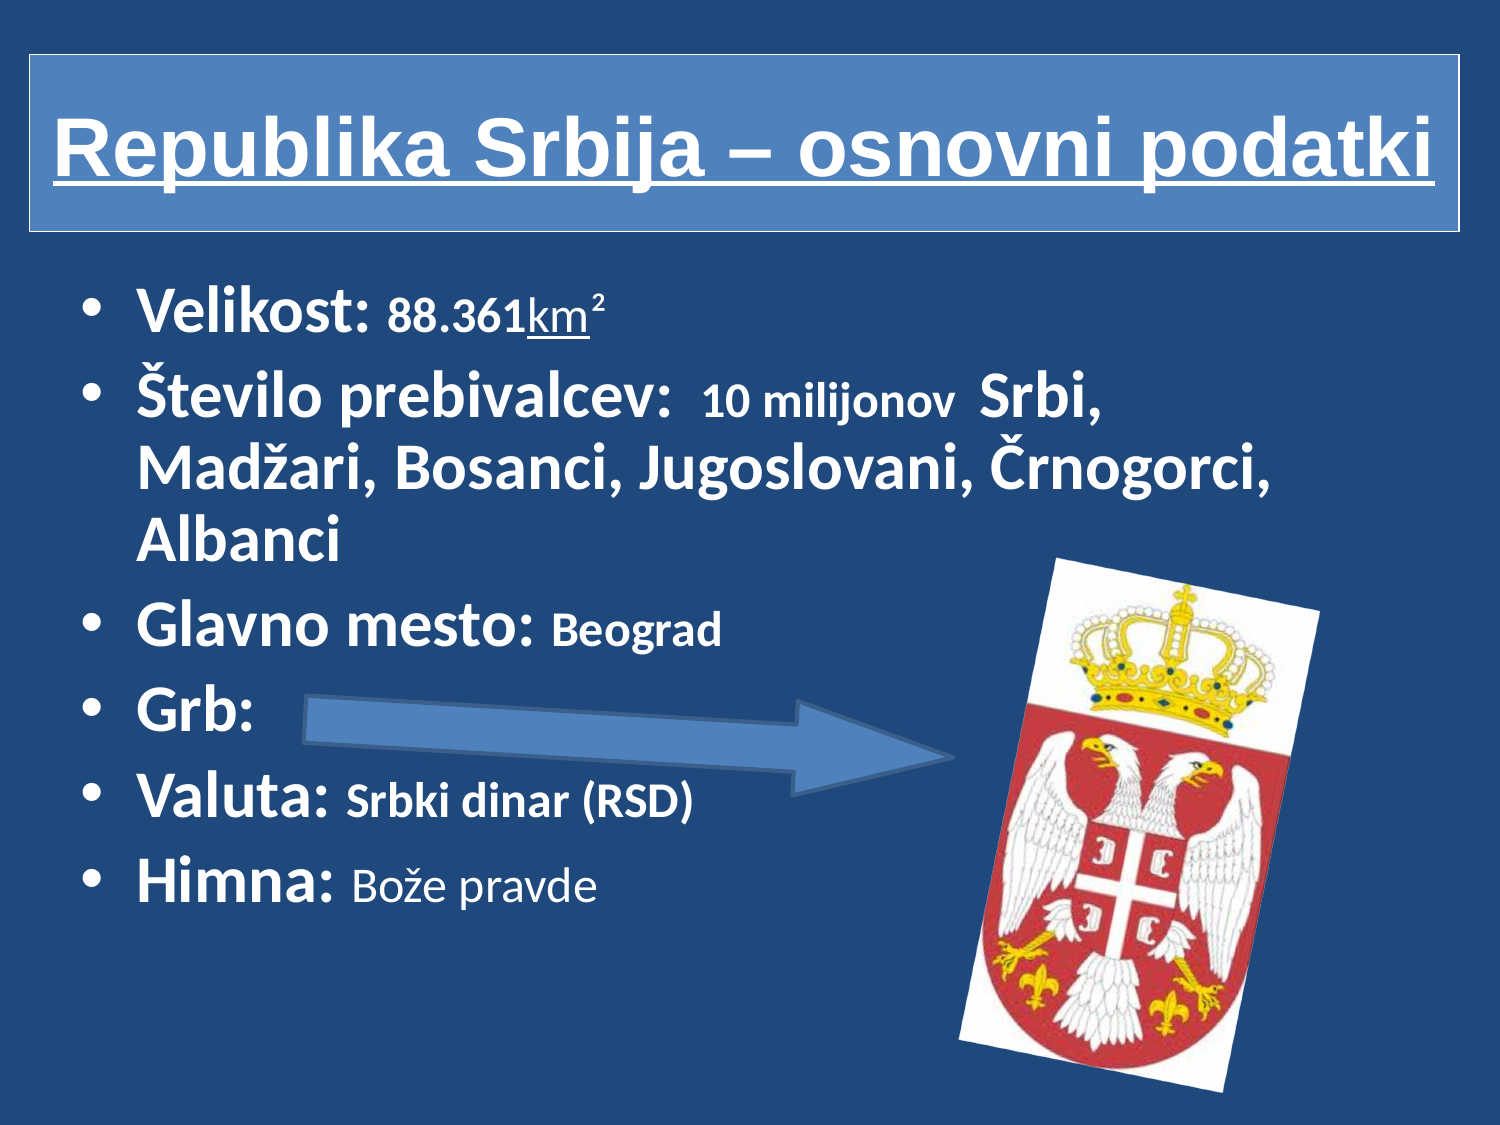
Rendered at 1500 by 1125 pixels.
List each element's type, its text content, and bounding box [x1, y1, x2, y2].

text_box Republika Srbija – osnovni podatki [29, 54, 1459, 232]
text_box [303, 695, 954, 796]
picture [958, 557, 1320, 1093]
list Velikost: 88.361km² Število prebivalcev: 10 milijonov Srbi, Madžari, Bosanci, Jugoslovani, Črnogorci, Albanci Glavno mesto: Beograd Grb: Valuta: Srbki dinar (RSD) Himna: Bože pravde [64, 267, 1415, 1010]
